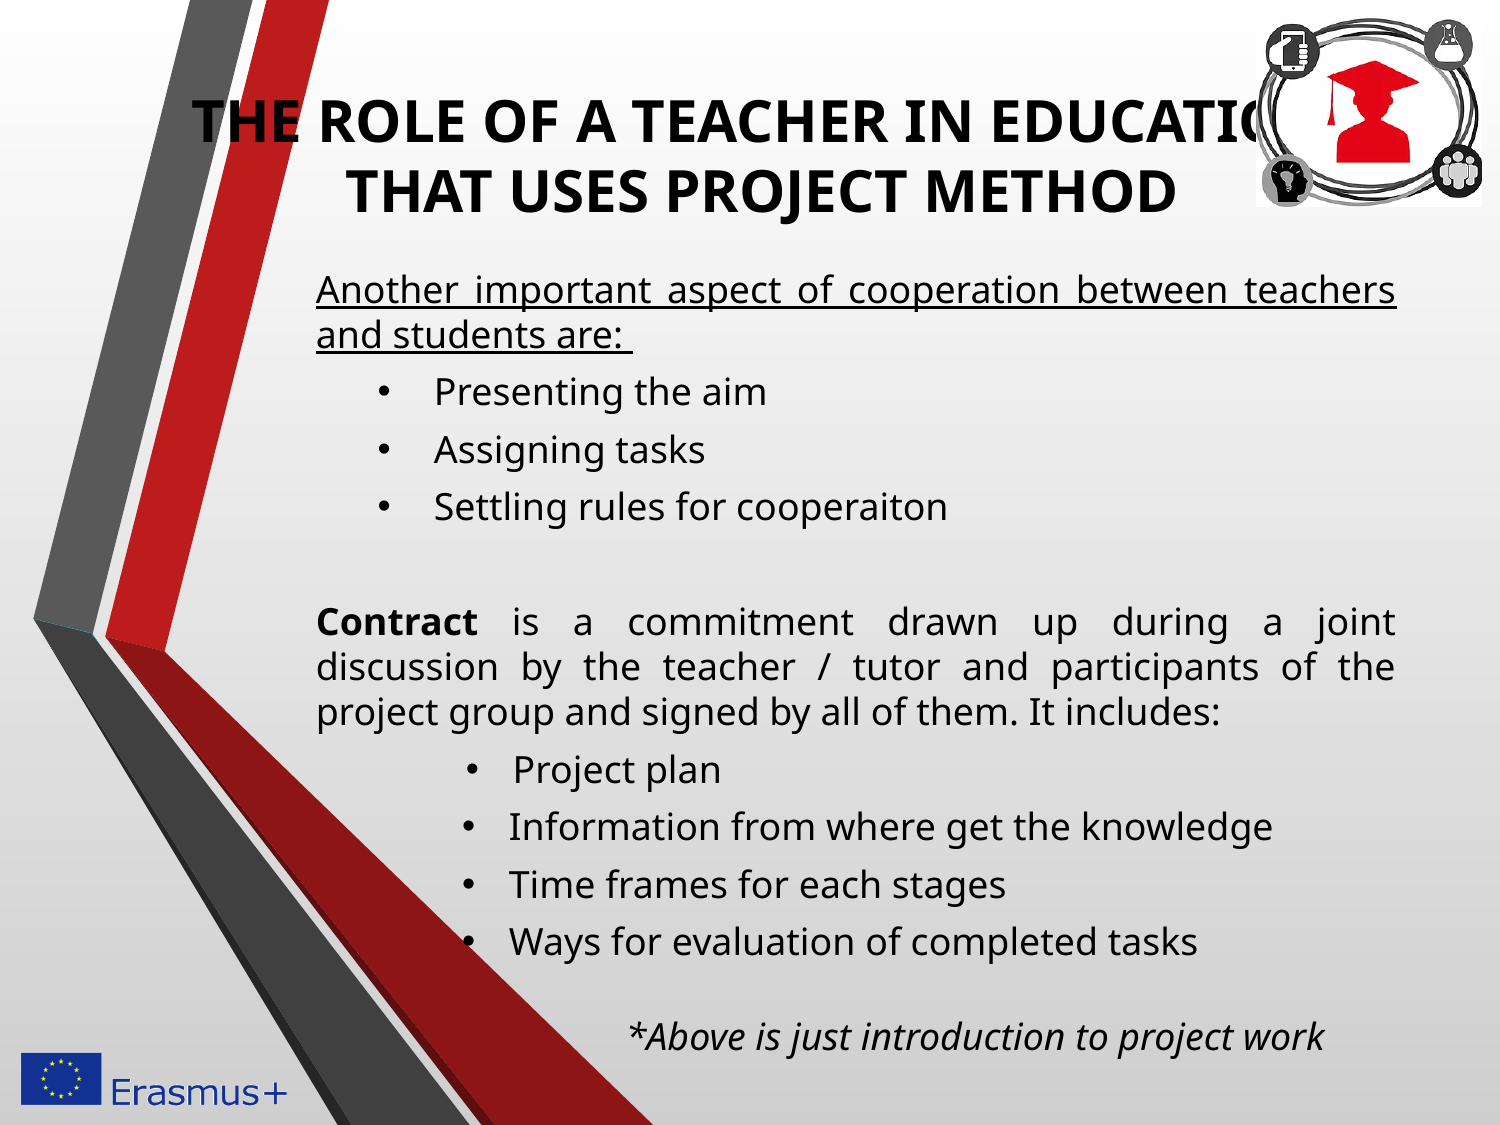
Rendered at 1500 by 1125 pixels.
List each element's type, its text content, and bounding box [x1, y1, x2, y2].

text_box The role of a teacher in education that uses project method [171, 76, 1353, 232]
text_box Another important aspect of cooperation between teachers and students are: Presenting the aim Assigning tasks Settling rules for cooperaiton Contract is a commitment drawn up during a joint discussion by the teacher / tutor and participants of the project group and signed by all of them. It includes: Project plan Information from where get the knowledge Time frames for each stages Ways for evaluation of completed tasks *Above is just introduction to project work [301, 258, 1412, 1124]
picture [1256, 18, 1482, 207]
chart [1353, 19, 1483, 209]
picture [5, 1037, 302, 1120]
